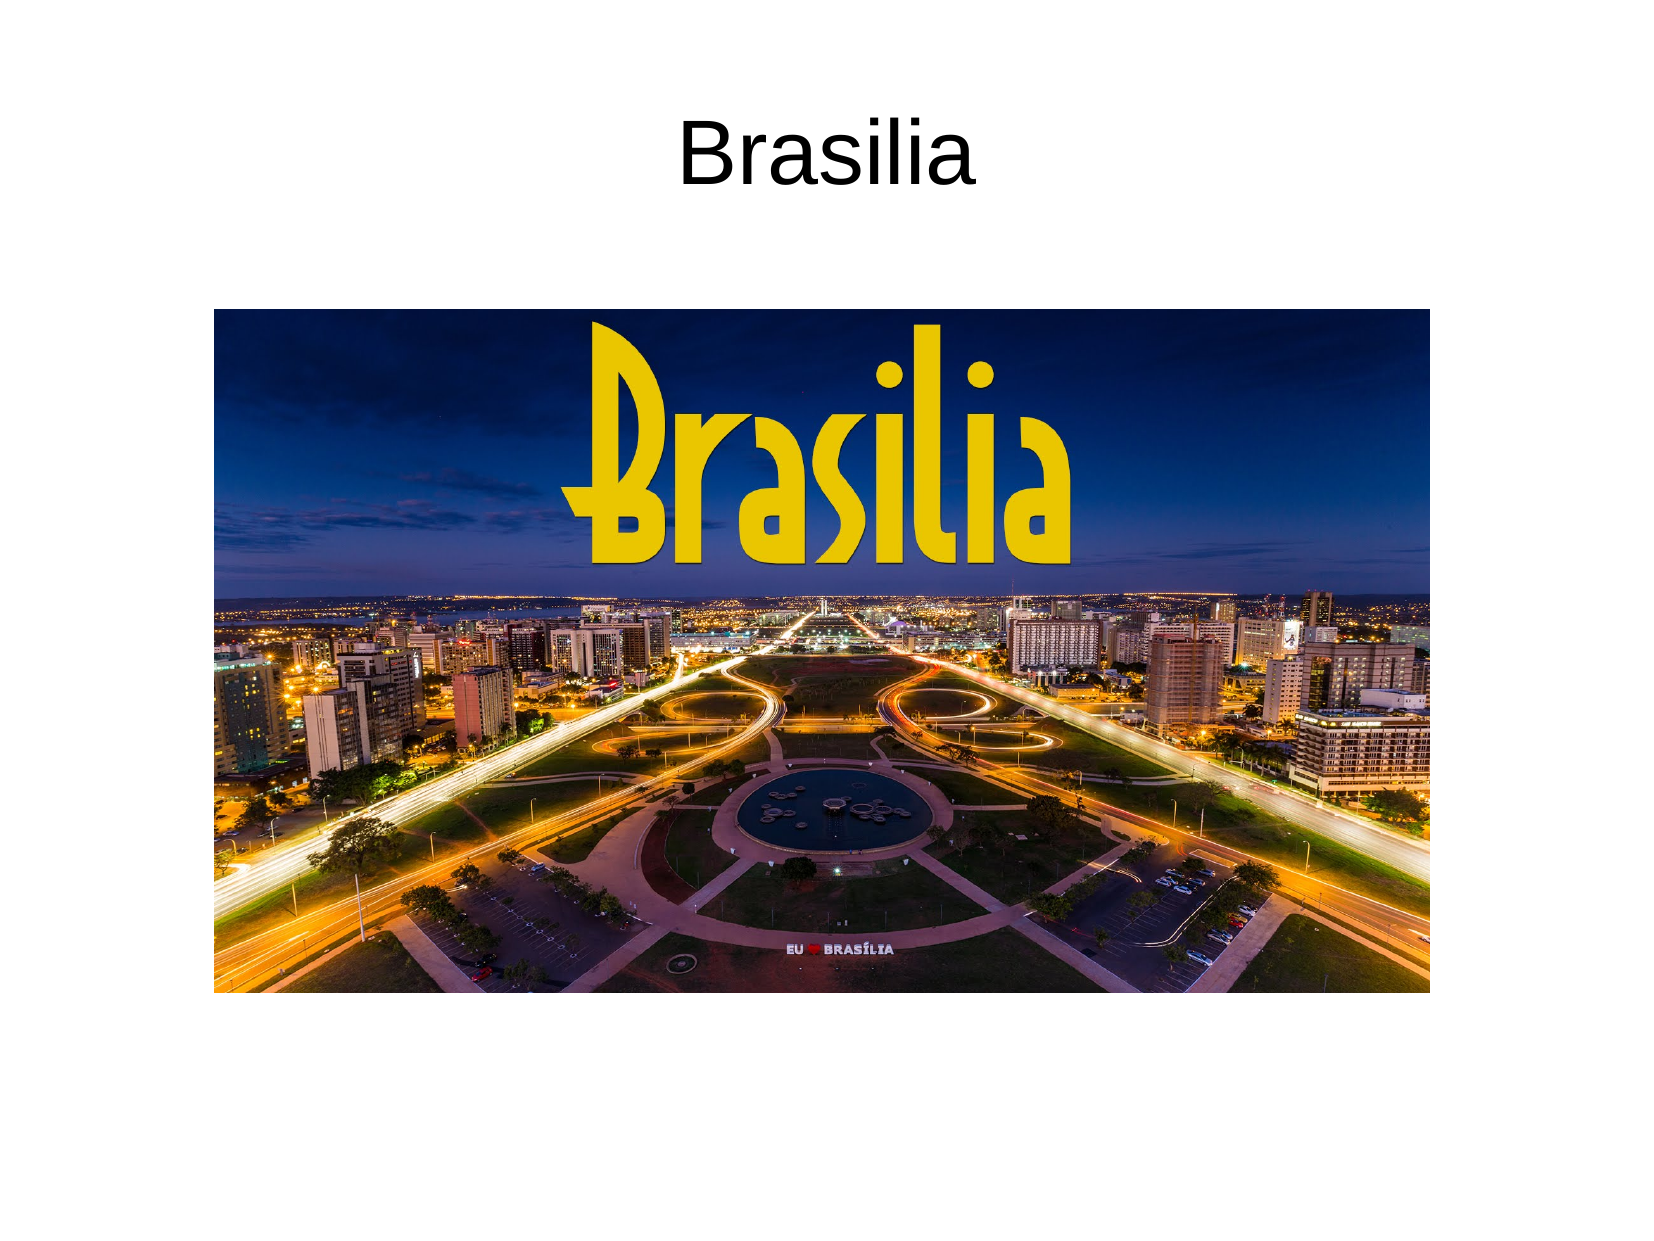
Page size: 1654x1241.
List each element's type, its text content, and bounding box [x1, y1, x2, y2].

title Brasilia [82, 49, 1571, 257]
picture [214, 309, 1430, 993]
